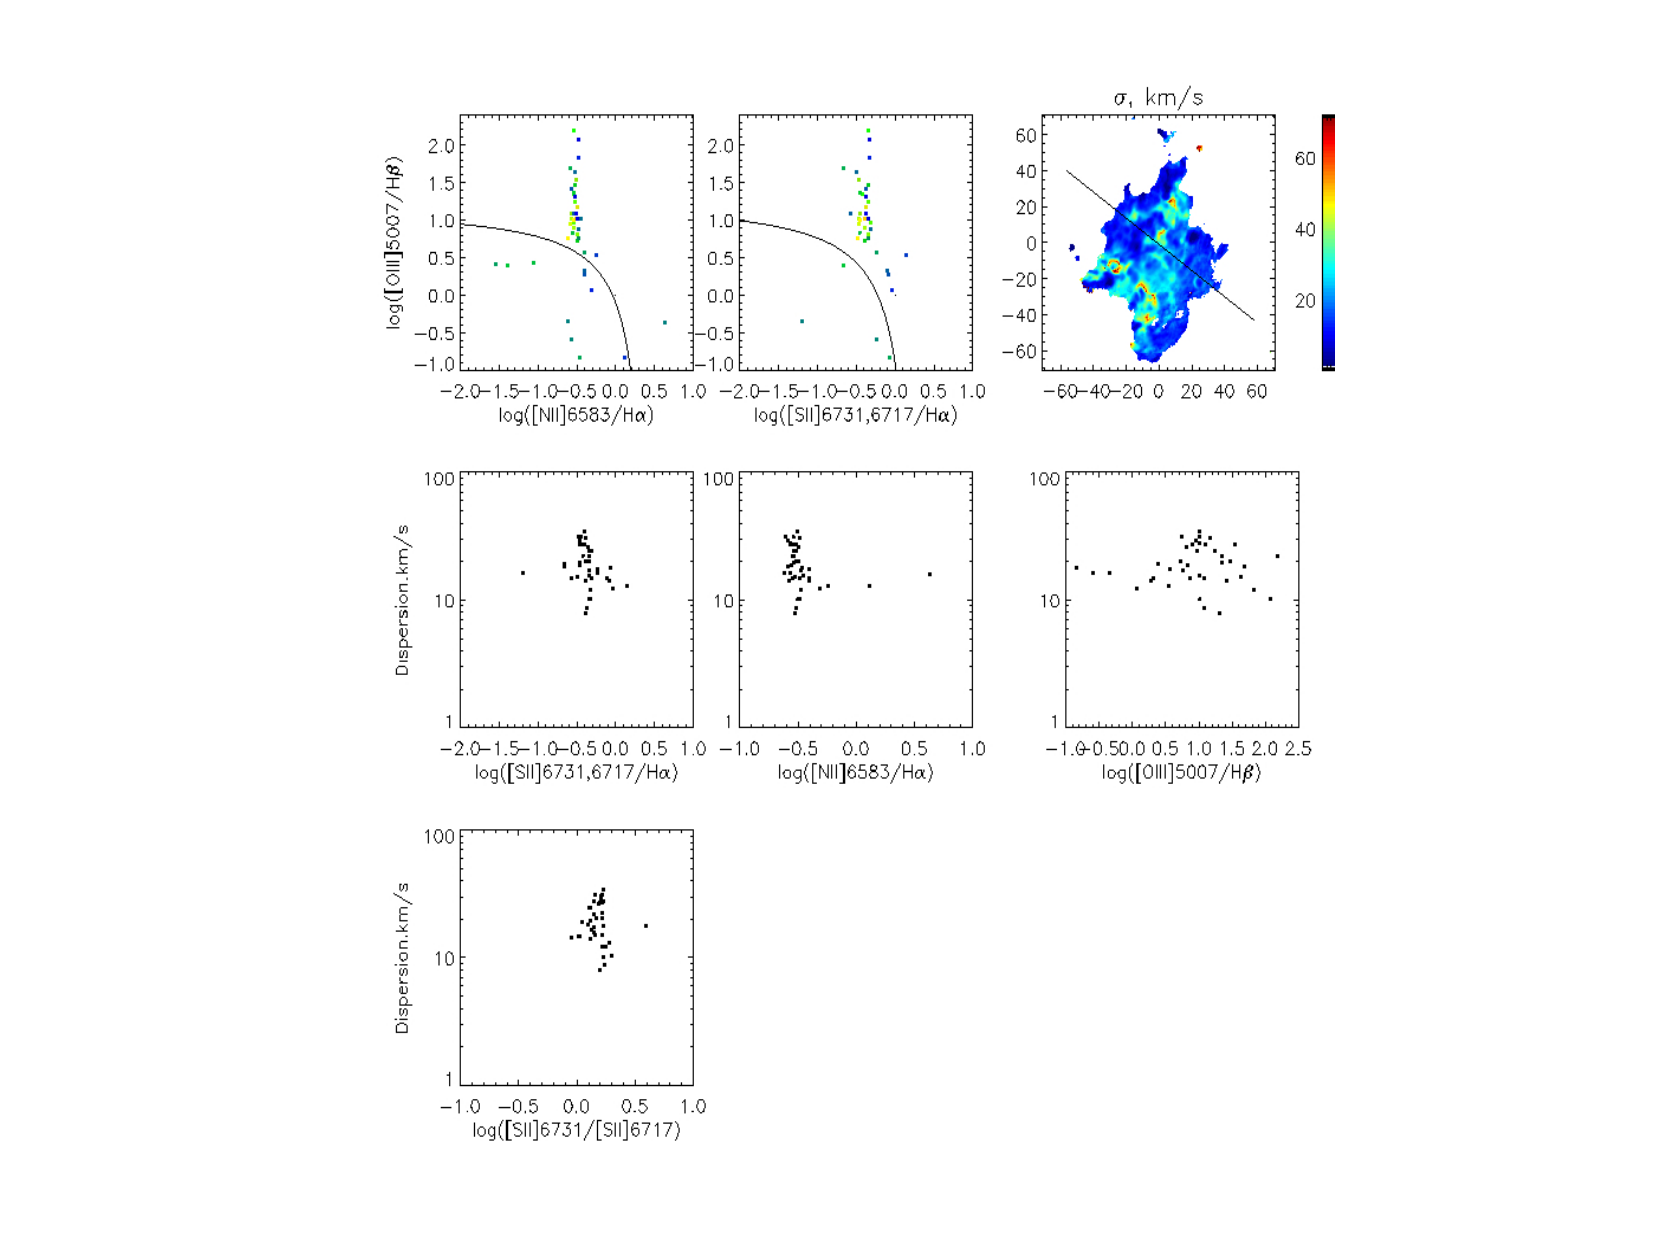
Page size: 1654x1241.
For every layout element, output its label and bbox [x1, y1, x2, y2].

picture [377, 82, 1335, 1146]
